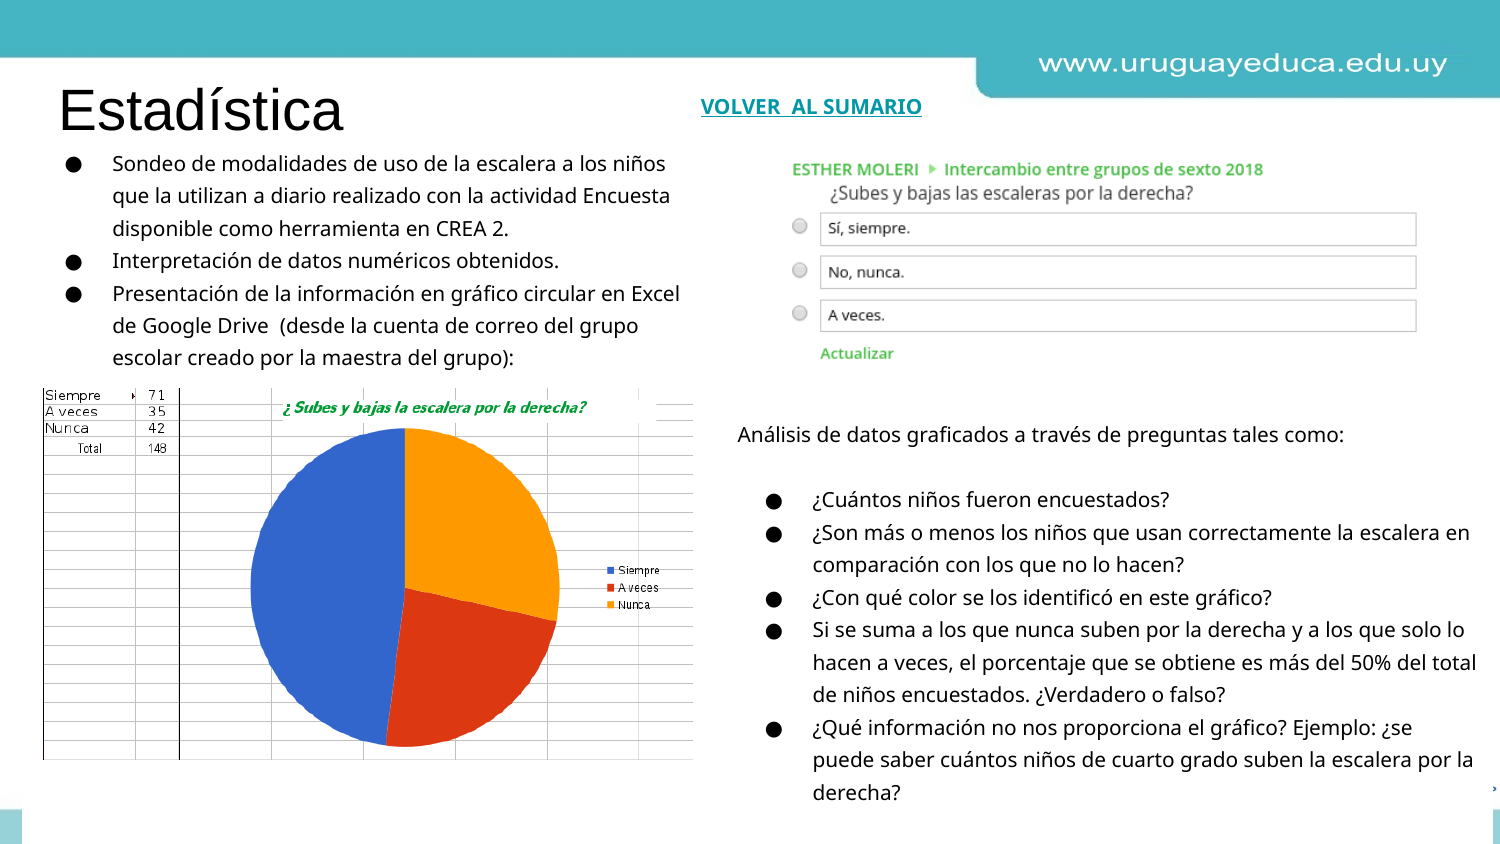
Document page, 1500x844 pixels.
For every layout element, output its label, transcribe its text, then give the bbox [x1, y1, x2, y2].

picture [783, 151, 1433, 367]
table_cell [23, 409, 723, 844]
picture [43, 388, 693, 760]
picture [0, 0, 1500, 844]
table_header Sondeo de modalidades de uso de la escalera a los niños que la utilizan a diario realizado con la actividad Encuesta disponible como herramienta en CREA 2. Interpretación de datos numéricos obtenidos. Presentación de la información en gráfico circular en Excel de Google Drive (desde la cuenta de correo del grupo escolar creado por la maestra del grupo): [23, 138, 723, 408]
text_box VOLVER AL SUMARIO [637, 74, 938, 135]
table_cell Análisis de datos graficados a través de preguntas tales como: ¿Cuántos niños fueron encuestados? ¿Son más o menos los niños que usan correctamente la escalera en comparación con los que no lo hacen? ¿Con qué color se los identificó en este gráfico? Si se suma a los que nunca suben por la derecha y a los que solo lo hacen a veces, el porcentaje que se obtiene es más del 50% del total de niños encuestados. ¿Verdadero o falso? ¿Qué información no nos proporciona el gráfico? Ejemplo: ¿se puede saber cuántos niños de cuarto grado suben la escalera por la derecha? [724, 409, 1492, 844]
table_header [724, 138, 1492, 408]
title Estadística [43, 57, 1442, 137]
